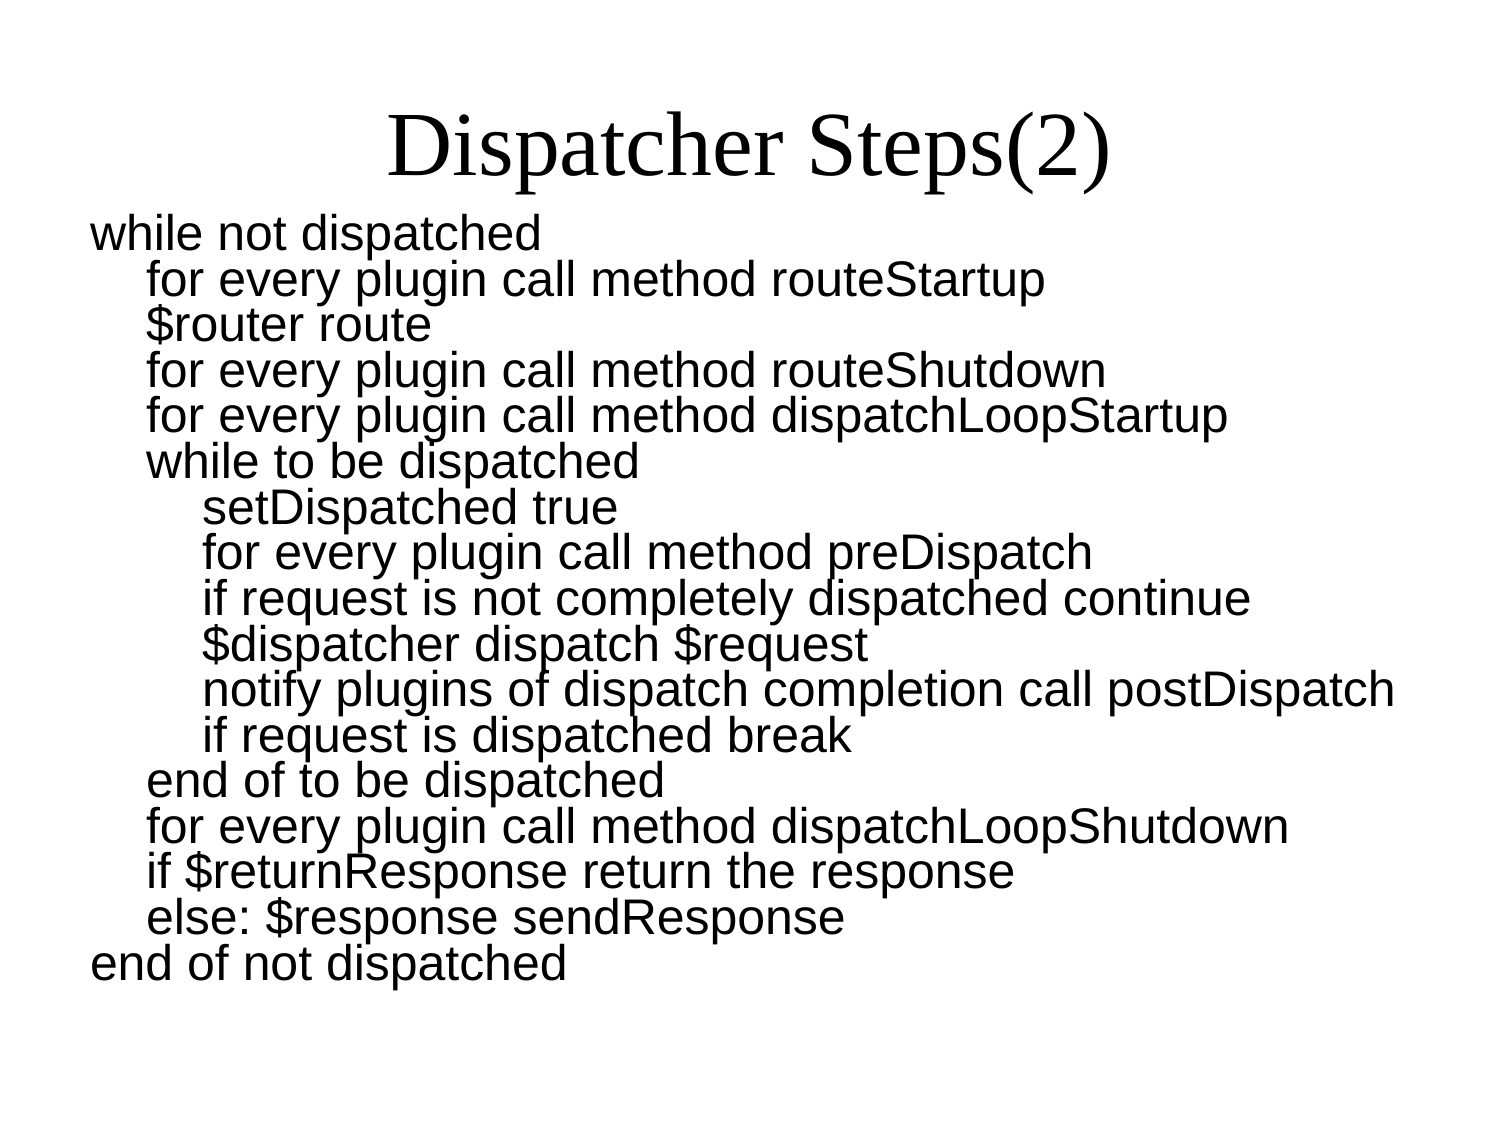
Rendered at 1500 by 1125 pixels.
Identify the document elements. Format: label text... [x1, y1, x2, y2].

text_box while not dispatched for every plugin call method routeStartup $router route for every plugin call method routeShutdown for every plugin call method dispatchLoopStartup while to be dispatched setDispatched true for every plugin call method preDispatch if request is not completely dispatched continue $dispatcher dispatch $request notify plugins of dispatch completion call postDispatch if request is dispatched break end of to be dispatched for every plugin call method dispatchLoopShutdown if $returnResponse return the response else: $response sendResponse end of not dispatched [75, 206, 1426, 1034]
text_box Dispatcher Steps(2)‏ [75, 45, 1426, 206]
